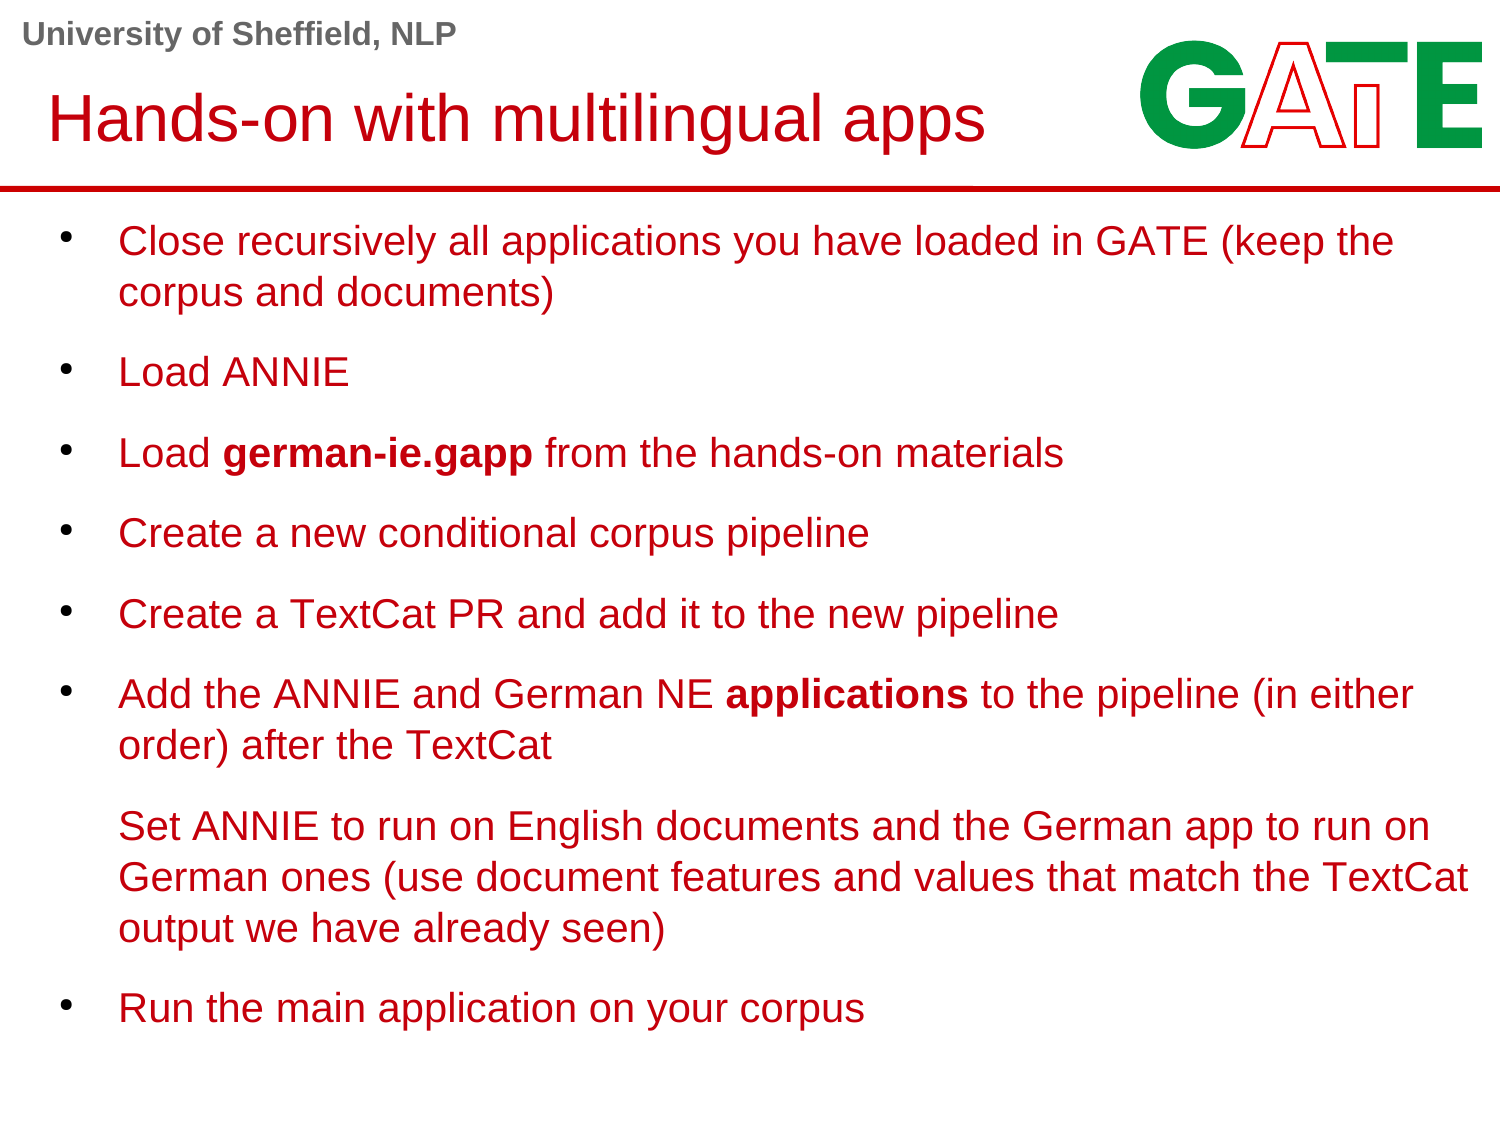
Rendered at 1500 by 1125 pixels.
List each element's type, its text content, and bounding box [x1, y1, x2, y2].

title Hands-on with multilingual apps [47, 59, 1241, 180]
picture [1133, 23, 1489, 166]
list Close recursively all applications you have loaded in GATE (keep the corpus and documents) Load ANNIE Load german-ie.gapp from the hands-on materials Create a new conditional corpus pipeline Create a TextCat PR and add it to the new pipeline Add the ANNIE and German NE applications to the pipeline (in either order) after the TextCat Set ANNIE to run on English documents and the German app to run on German ones (use document features and values that match the TextCat output we have already seen) Run the main application on your corpus [59, 212, 1477, 1063]
